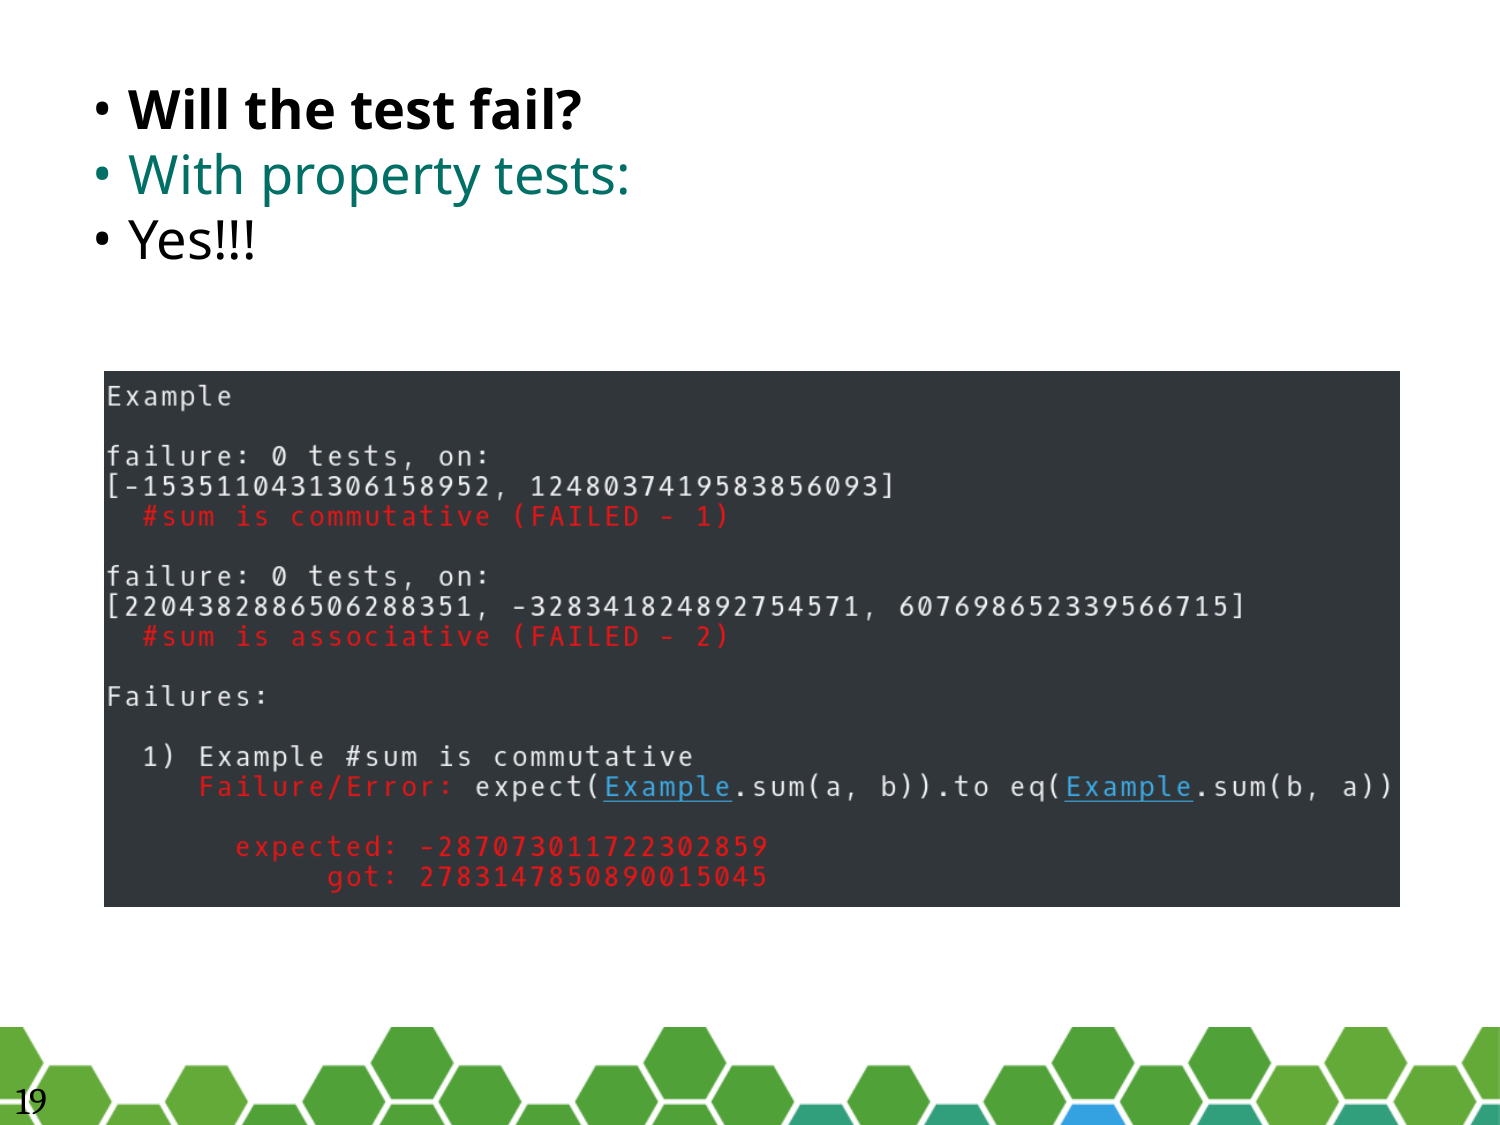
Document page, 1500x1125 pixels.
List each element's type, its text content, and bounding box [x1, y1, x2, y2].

picture [104, 371, 1400, 907]
picture [0, 1027, 1500, 1125]
text_box Will the test fail? With property tests: Yes!!! [92, 75, 1467, 728]
